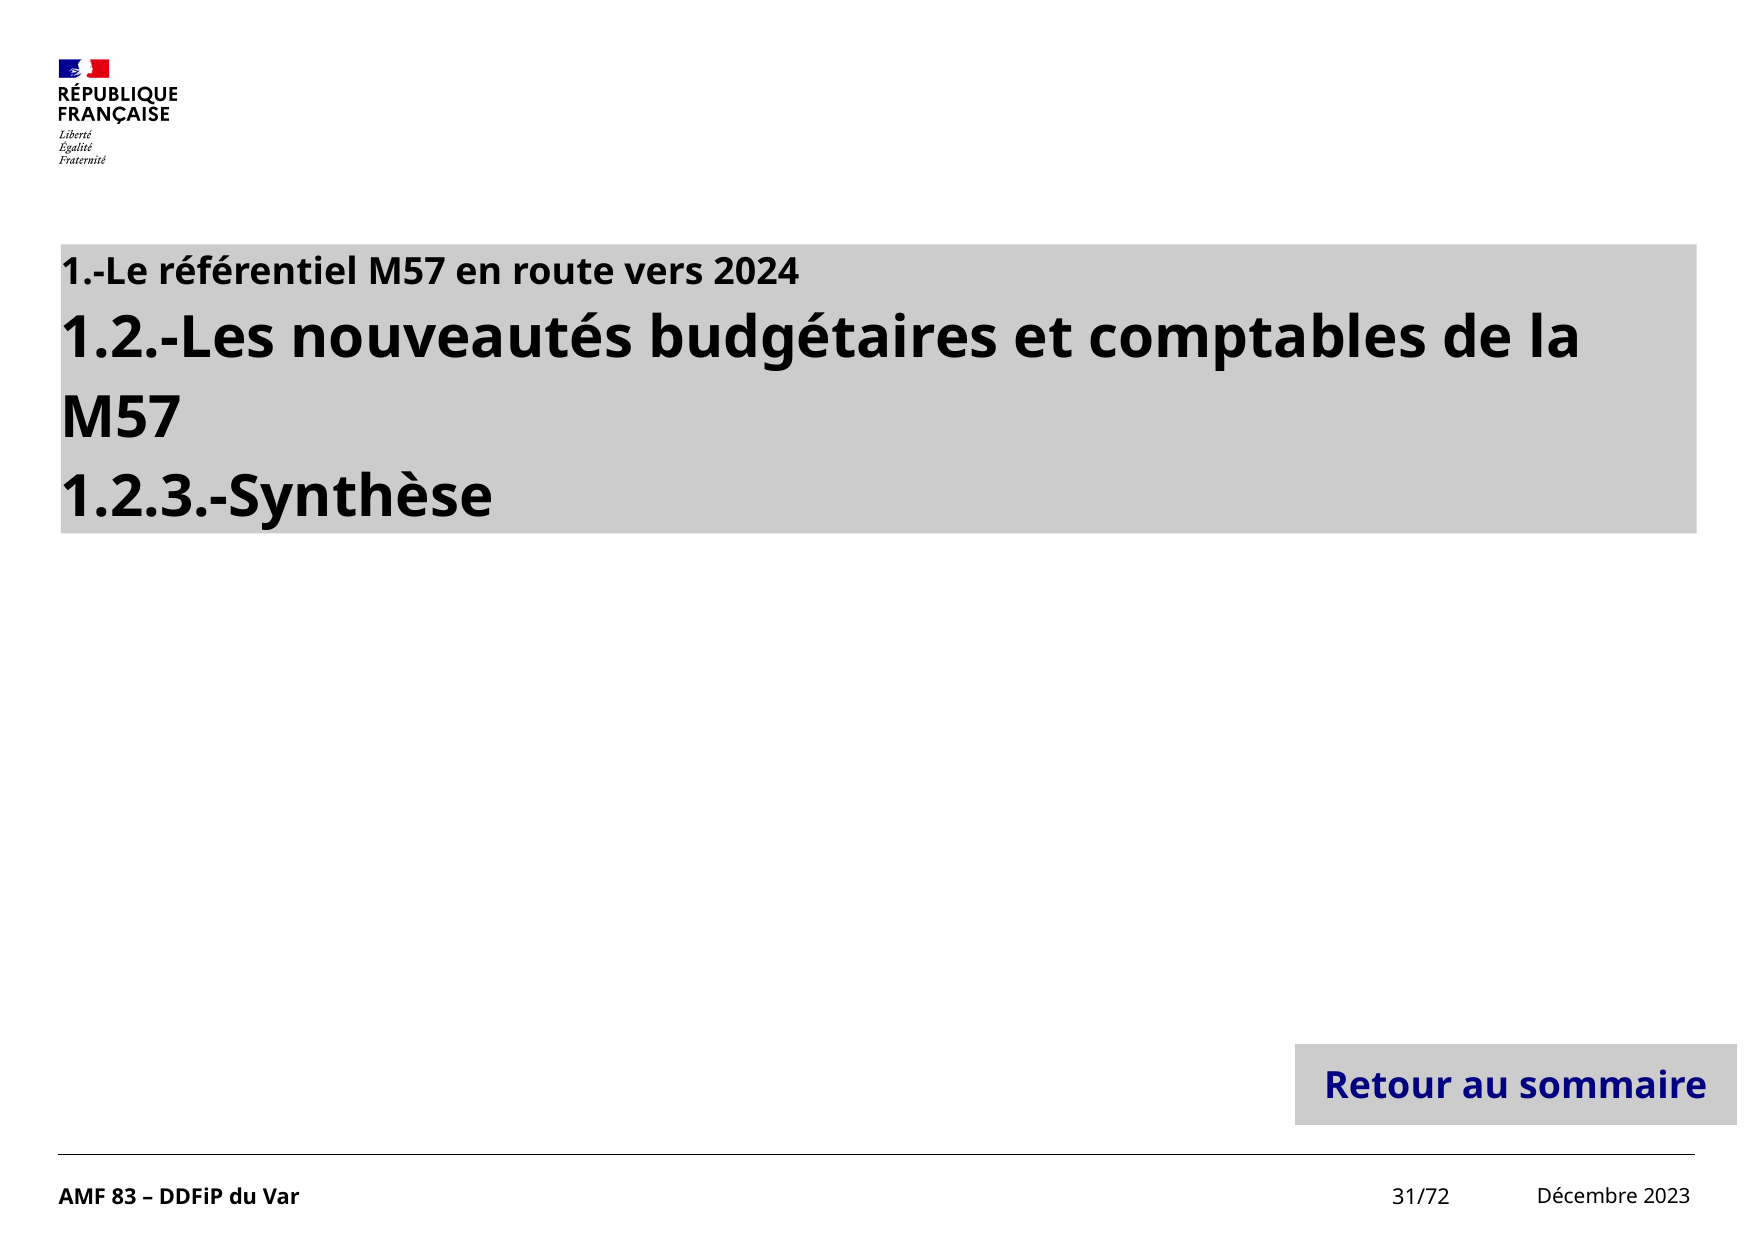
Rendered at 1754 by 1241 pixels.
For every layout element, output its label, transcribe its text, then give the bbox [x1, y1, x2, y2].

text_box Retour au sommaire [1295, 1044, 1737, 1125]
picture [58, 58, 178, 164]
text_box 1.-Le référentiel M57 en route vers 2024 1.2.-Les nouveautés budgétaires et comptables de la M57 1.2.3.-Synthèse [60, 244, 1697, 433]
